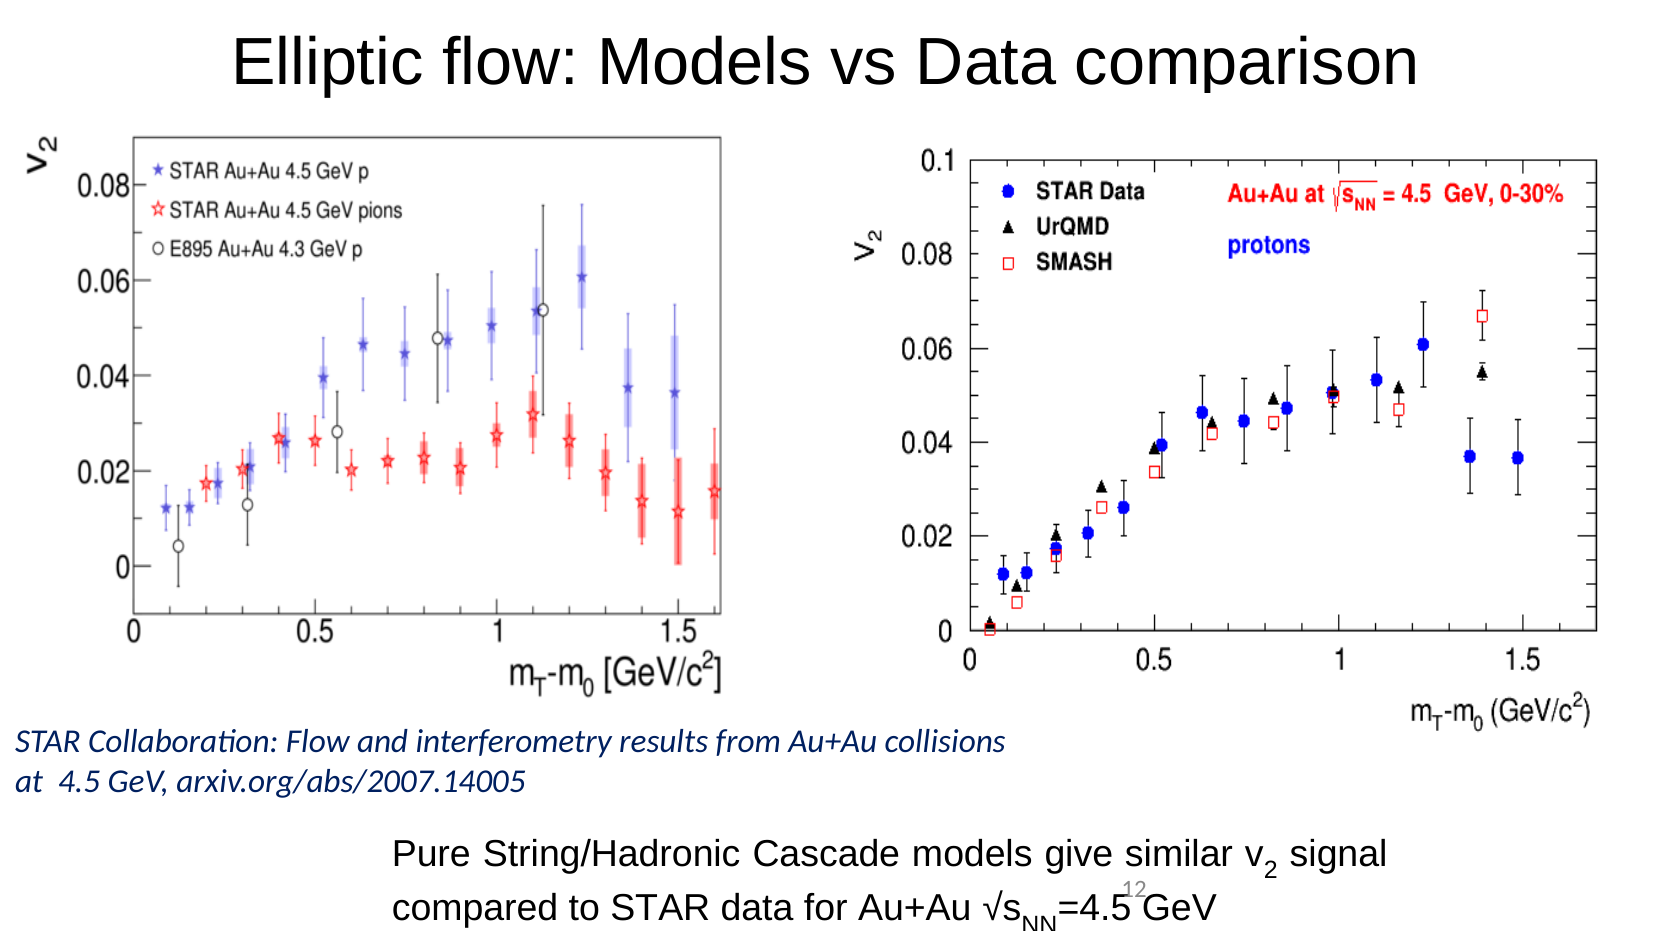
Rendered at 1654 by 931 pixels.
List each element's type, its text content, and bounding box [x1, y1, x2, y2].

text_box Pure String/Hadronic Cascade models give similar v2 signal compared to STAR data for Au+Au √sNN=4.5 GeV [377, 821, 1445, 878]
picture [825, 93, 1654, 765]
text_box [1106, 862, 1602, 912]
text_box Elliptic flow: Models vs Data comparison [81, 10, 1570, 106]
text_box STAR Collaboration: Flow and interferometry results from Au+Au collisions at 4.5 GeV, arxiv.org/abs/2007.14005 [0, 711, 1054, 808]
picture [19, 120, 735, 708]
